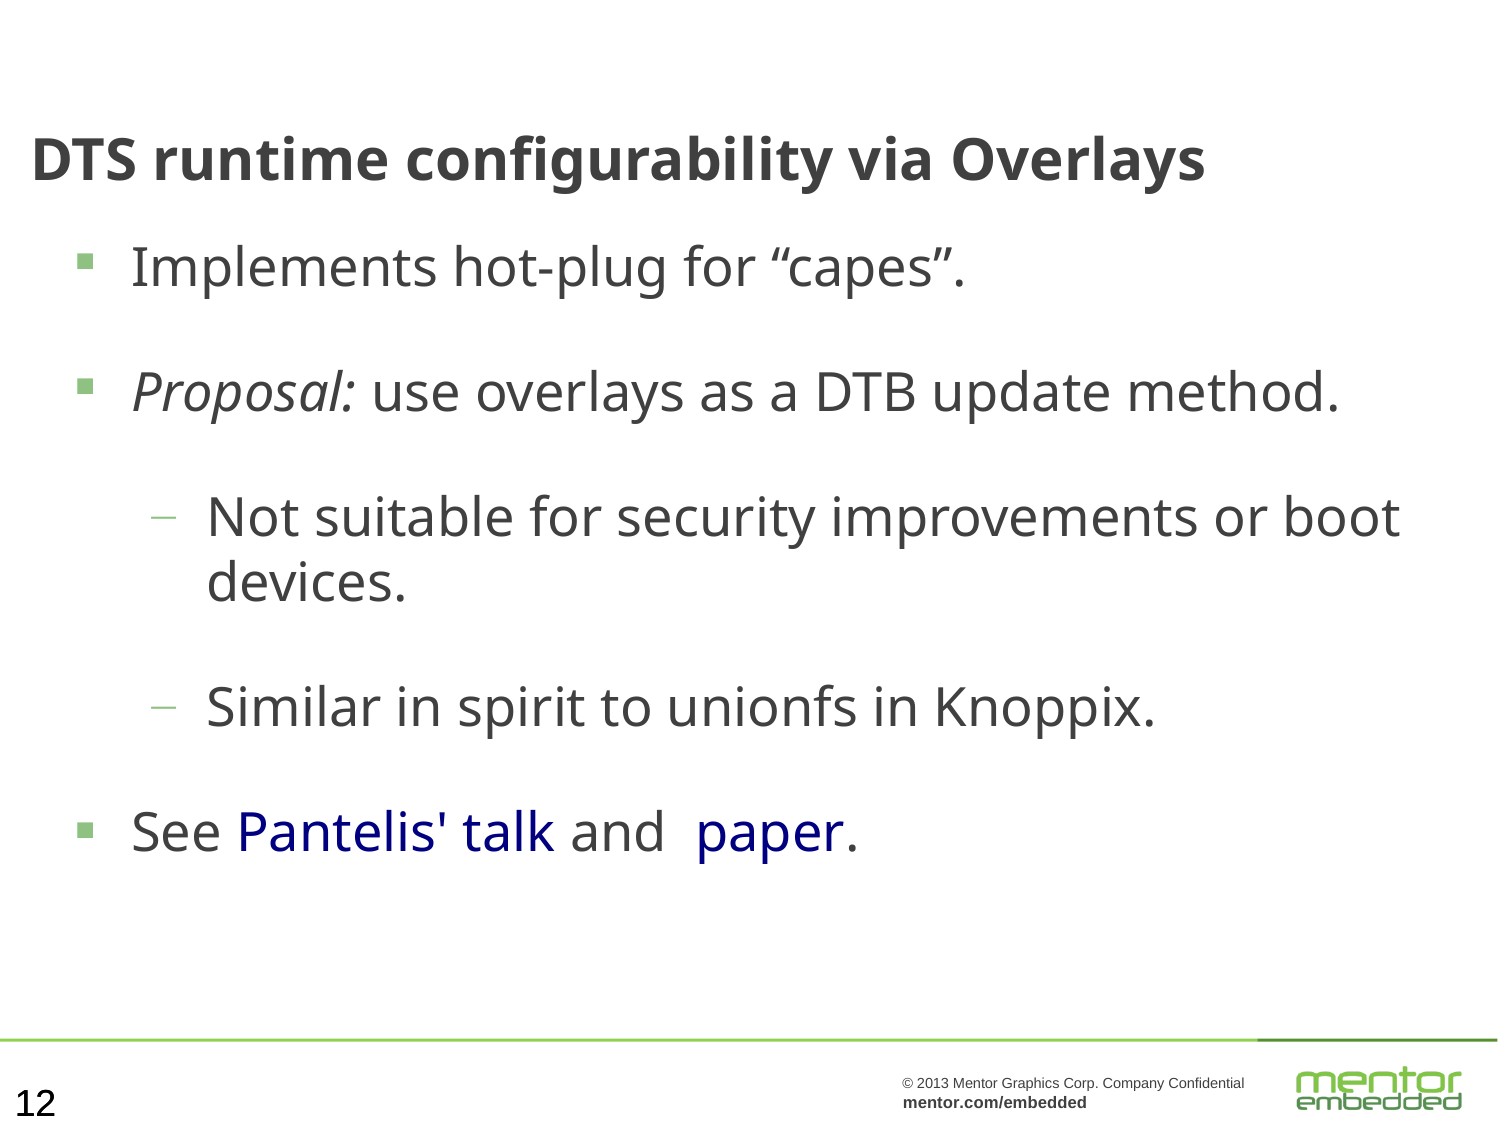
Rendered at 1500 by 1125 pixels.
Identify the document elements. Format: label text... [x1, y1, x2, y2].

picture [1292, 1062, 1464, 1114]
title DTS runtime configurability via Overlays [0, 87, 1500, 201]
list Implements hot-plug for “capes”. Proposal: use overlays as a DTB update method. Not suitable for security improvements or boot devices. Similar in spirit to unionfs in Knoppix. See Pantelis' talk and paper. [0, 224, 1500, 961]
